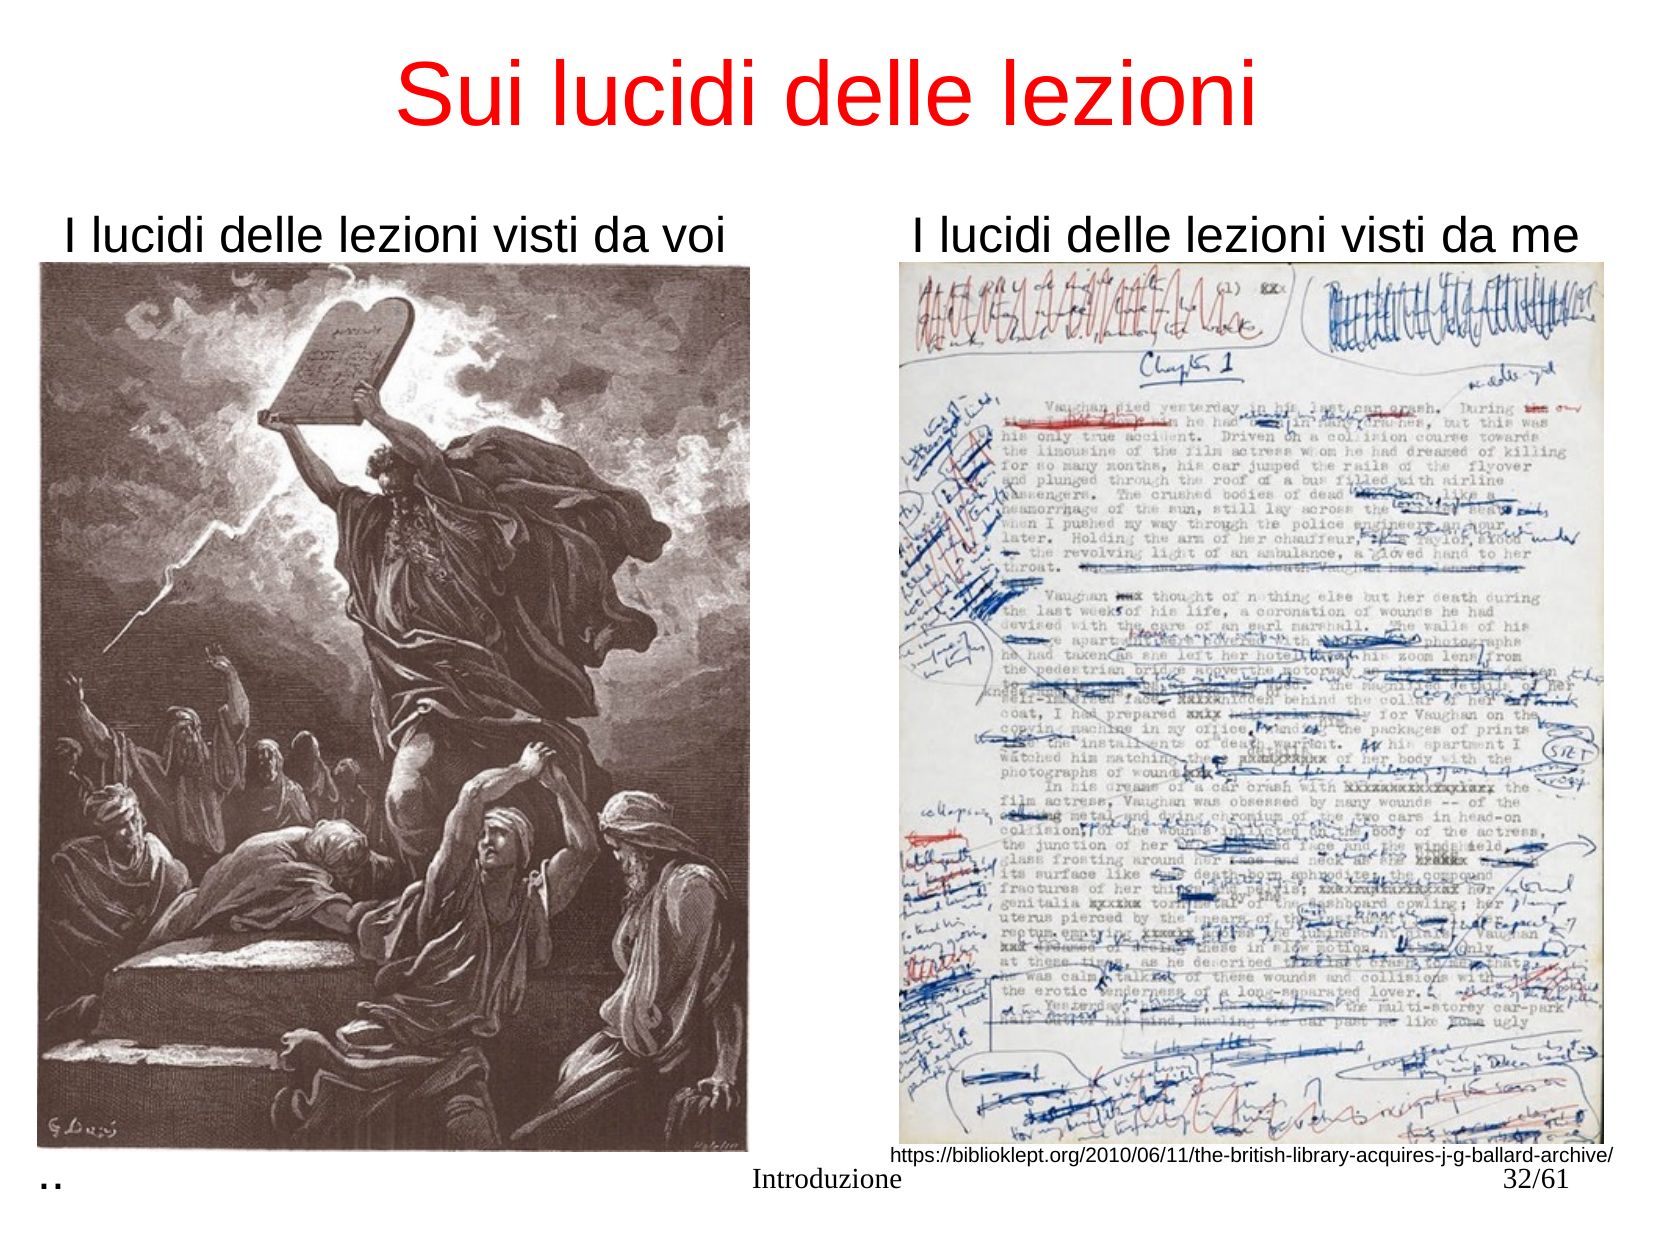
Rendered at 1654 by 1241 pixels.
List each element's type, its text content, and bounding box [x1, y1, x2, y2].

text_box .. [37, 1144, 66, 1201]
text_box https://biblioklept.org/2010/06/11/the-british-library-acquires-j-g-ballard-archive/ [890, 1143, 1614, 1167]
picture [37, 262, 750, 1152]
title Sui lucidi delle lezioni [82, 37, 1571, 151]
picture [899, 262, 1604, 1143]
text_box I lucidi delle lezioni visti da me [911, 206, 1581, 263]
text_box I lucidi delle lezioni visti da voi [64, 206, 728, 263]
